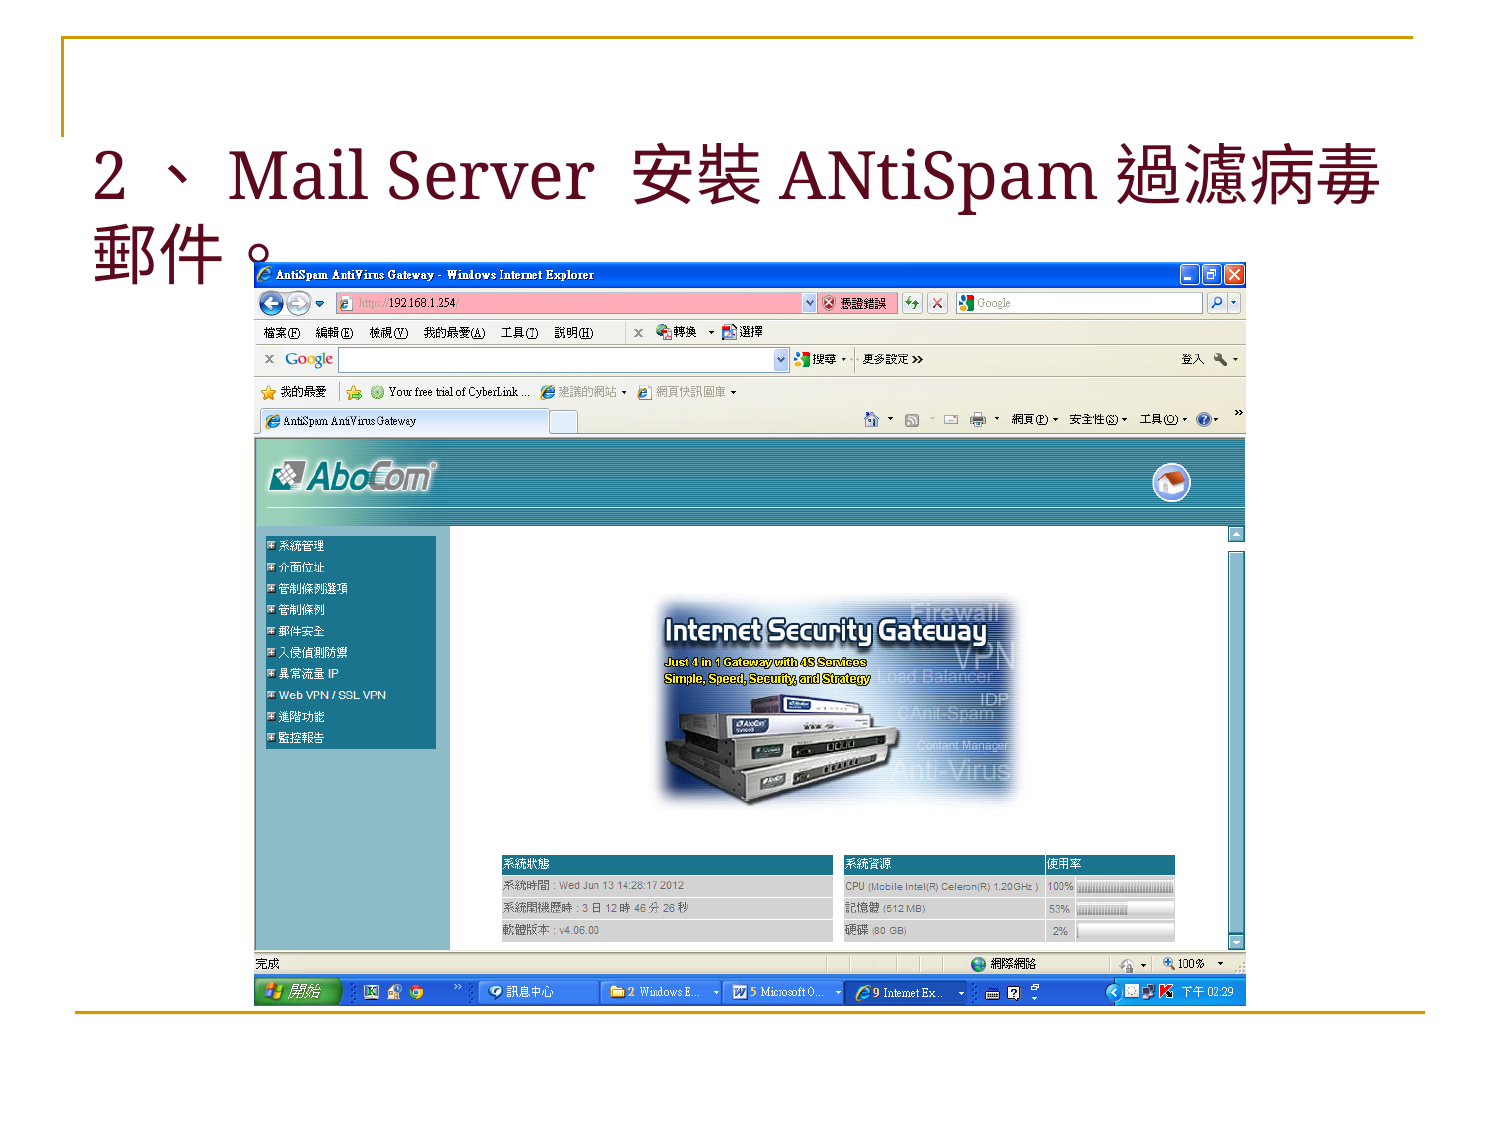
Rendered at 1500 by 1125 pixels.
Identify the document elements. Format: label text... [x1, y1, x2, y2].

picture [254, 262, 1246, 1006]
title 2、Mail Server 安裝ANtiSpam過濾病毒郵件。 [76, 125, 1427, 253]
